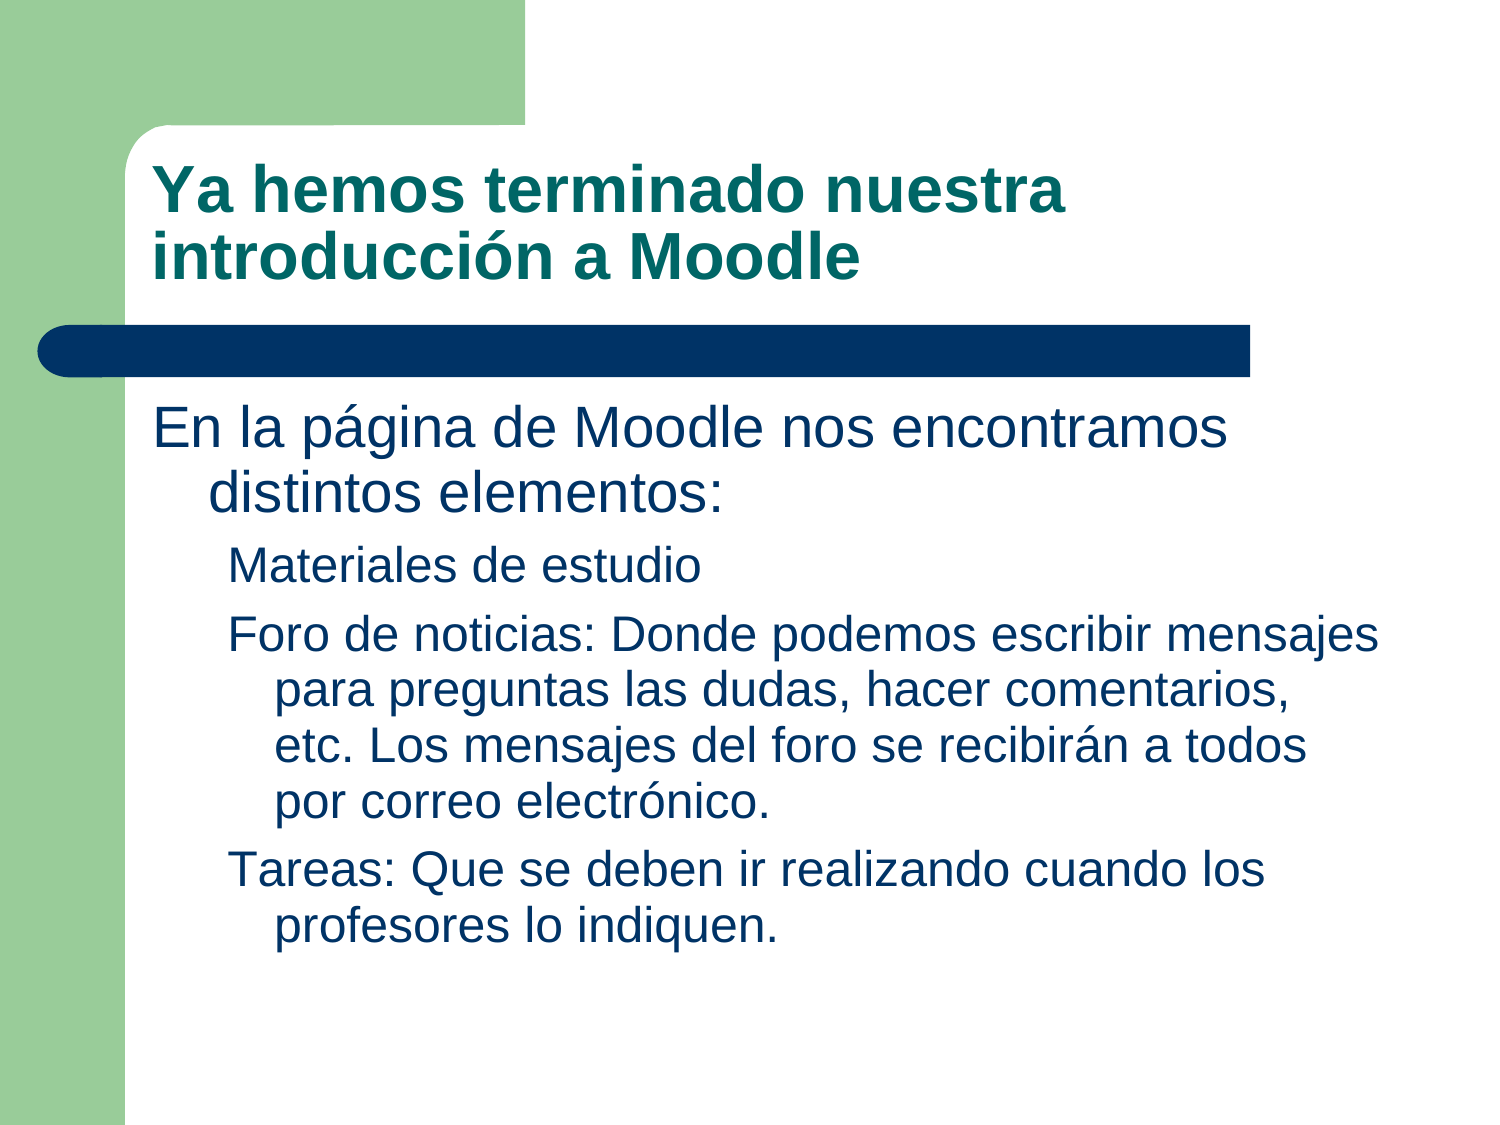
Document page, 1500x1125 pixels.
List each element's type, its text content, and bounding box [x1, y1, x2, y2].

list En la página de Moodle nos encontramos distintos elementos: Materiales de estudio Foro de noticias: Donde podemos escribir mensajes para preguntas las dudas, hacer comentarios, etc. Los mensajes del foro se recibirán a todos por correo electrónico. Tareas: Que se deben ir realizando cuando los profesores lo indiquen. [137, 387, 1400, 1001]
title Ya hemos terminado nuestra introducción a Moodle [136, 136, 1414, 301]
